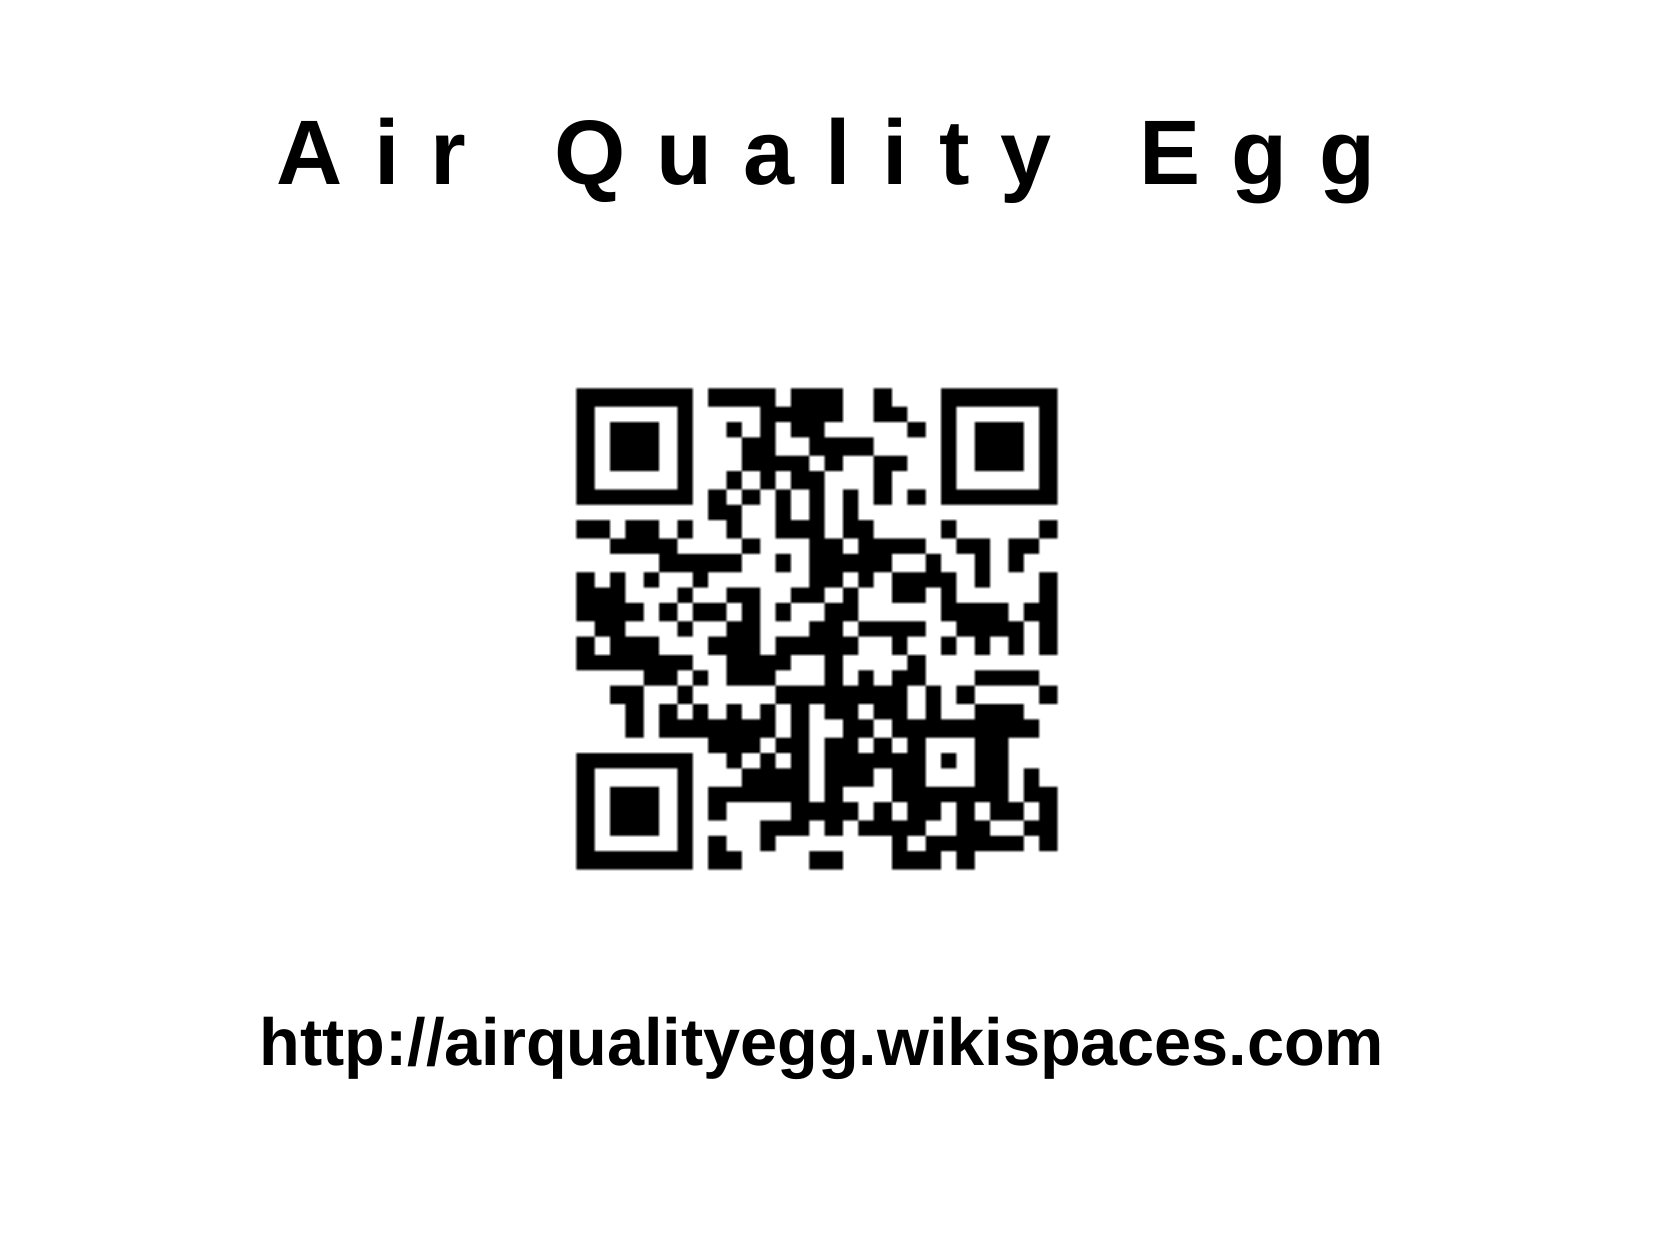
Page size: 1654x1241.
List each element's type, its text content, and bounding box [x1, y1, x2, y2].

picture [513, 325, 1126, 938]
text_box http://airqualityegg.wikispaces.com [110, 997, 1536, 1148]
title Air Quality Egg [82, 49, 1571, 257]
